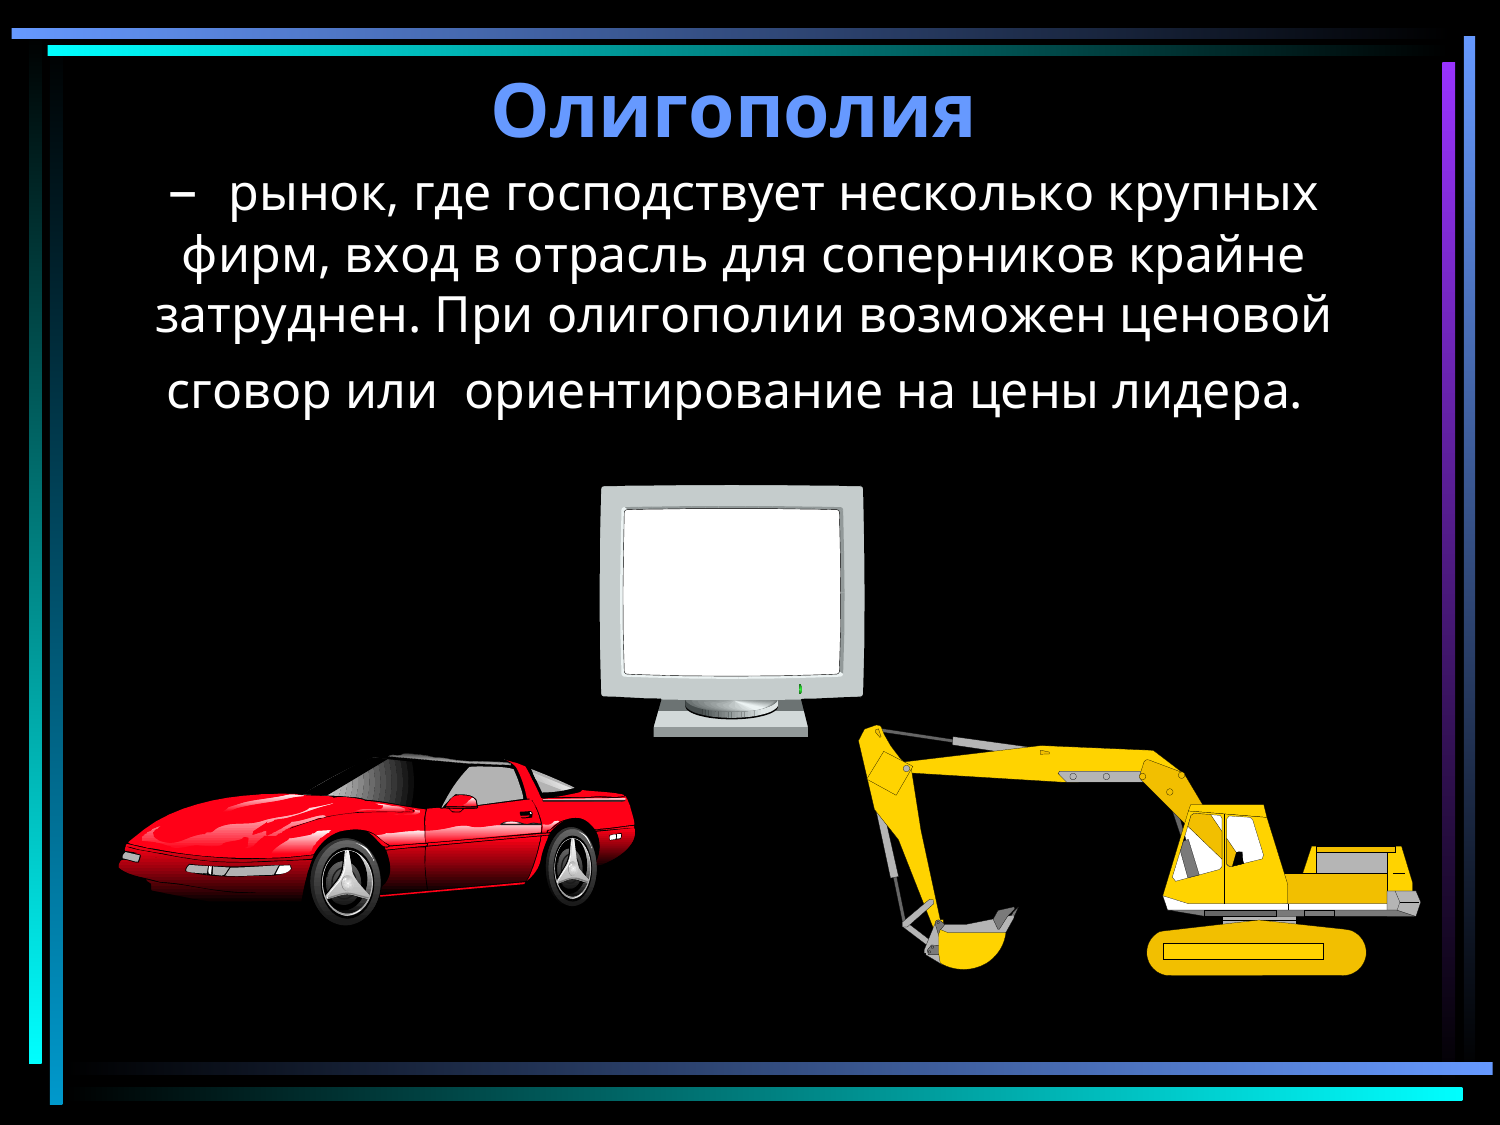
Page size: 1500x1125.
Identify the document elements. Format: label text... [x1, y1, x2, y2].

picture [596, 481, 1423, 977]
picture [112, 751, 638, 927]
title Олигополия – рынок, где господствует несколько крупных фирм, вход в отрасль для соперников крайне затруднен. При олигополии возможен ценовой сговор или ориентирование на цены лидера. [112, 267, 1376, 430]
